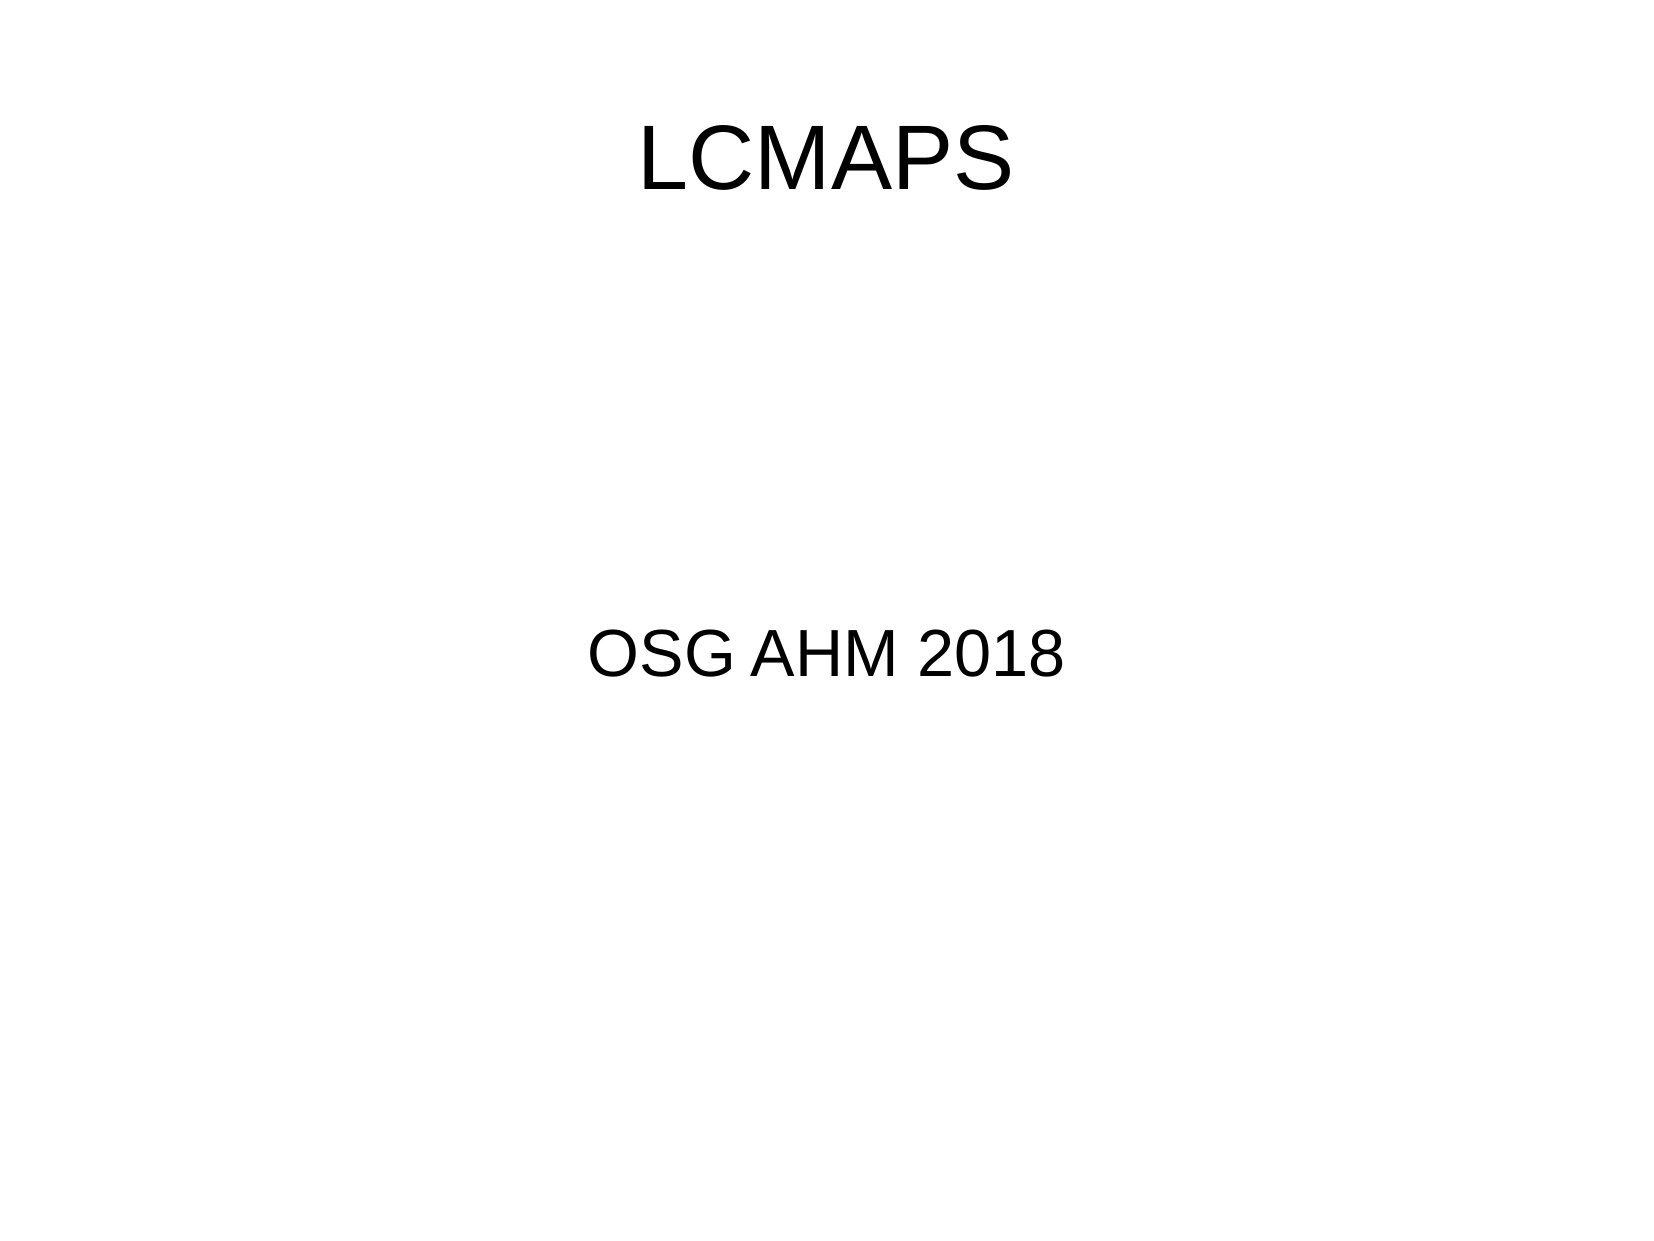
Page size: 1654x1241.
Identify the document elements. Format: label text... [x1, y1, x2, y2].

subtitle OSG AHM 2018 [82, 290, 1571, 1010]
title LCMAPS [82, 49, 1571, 257]
